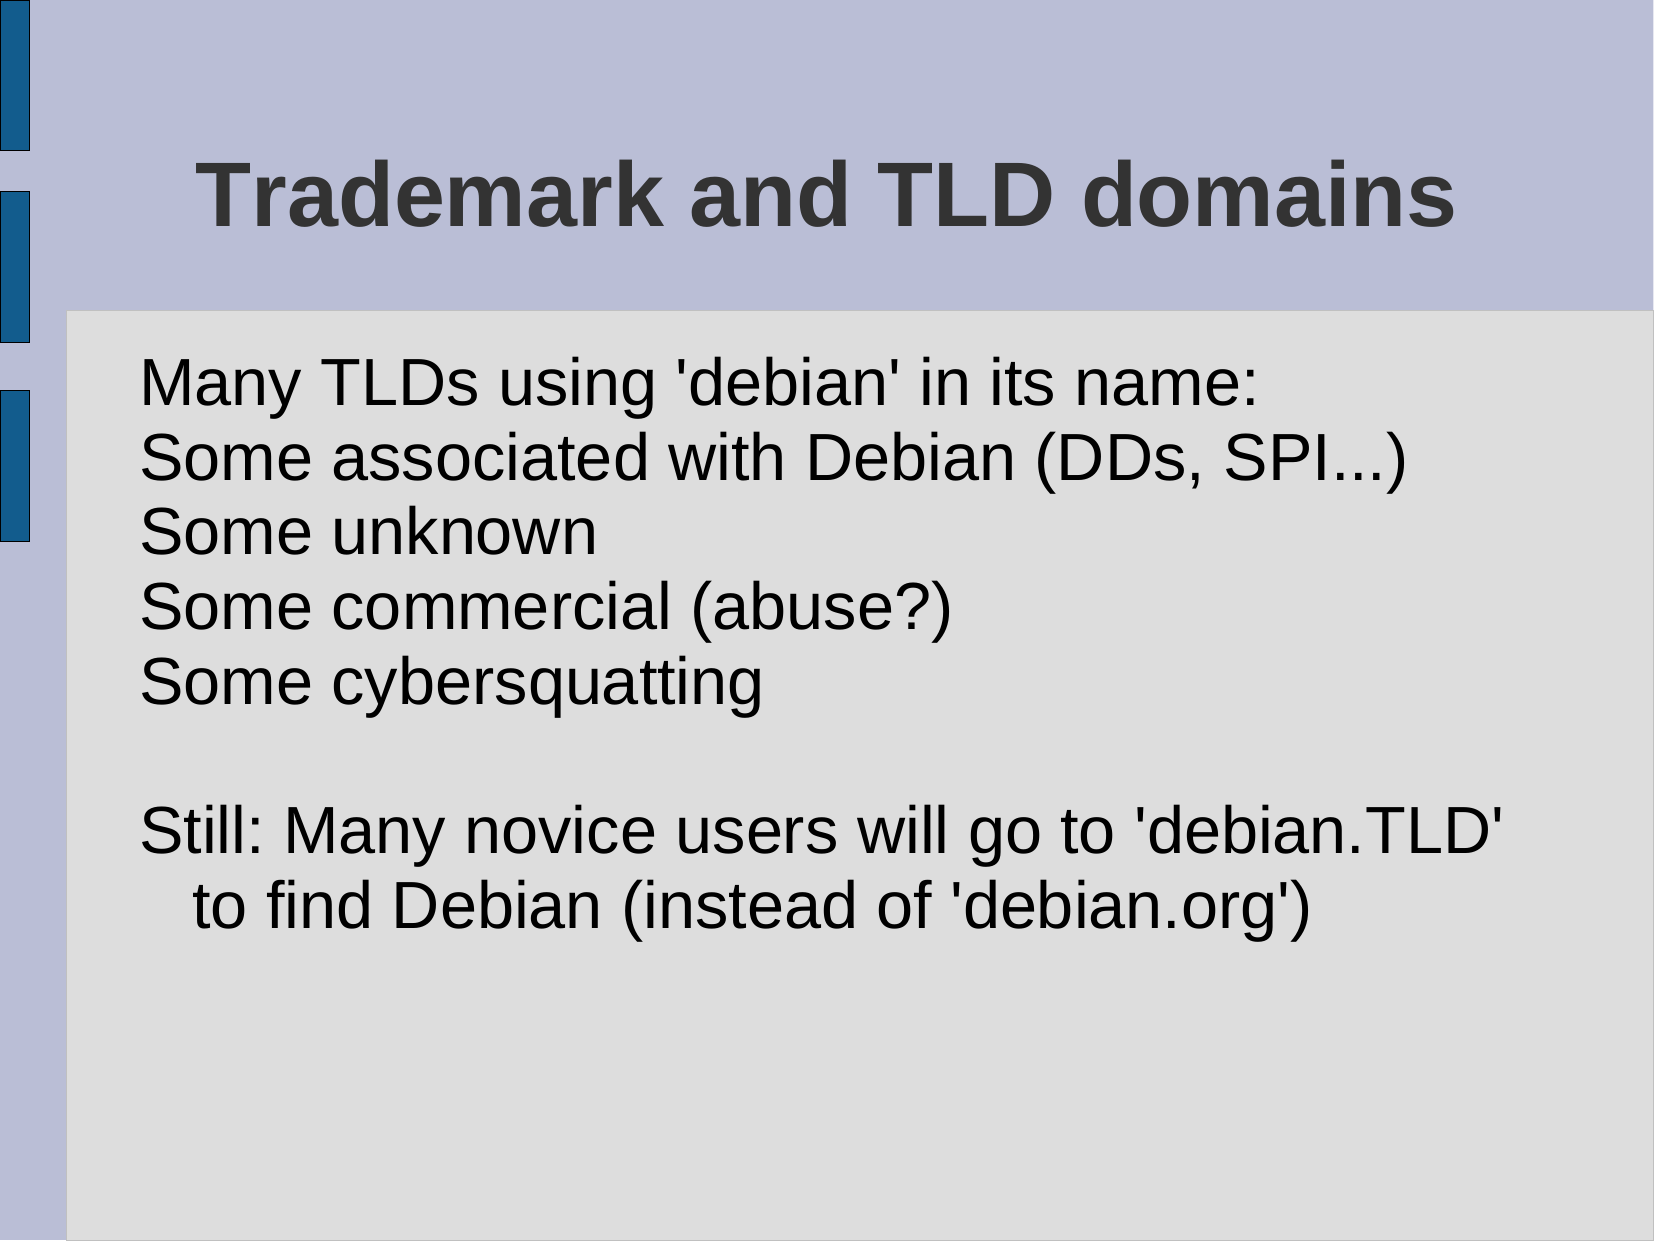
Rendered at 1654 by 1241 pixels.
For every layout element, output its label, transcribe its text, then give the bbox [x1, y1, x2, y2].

list Many TLDs using 'debian' in its name: Some associated with Debian (DDs, SPI...) Some unknown Some commercial (abuse?) Some cybersquatting Still: Many novice users will go to 'debian.TLD' to find Debian (instead of 'debian.org') [121, 344, 1534, 1127]
title Trademark and TLD domains [121, 87, 1534, 302]
